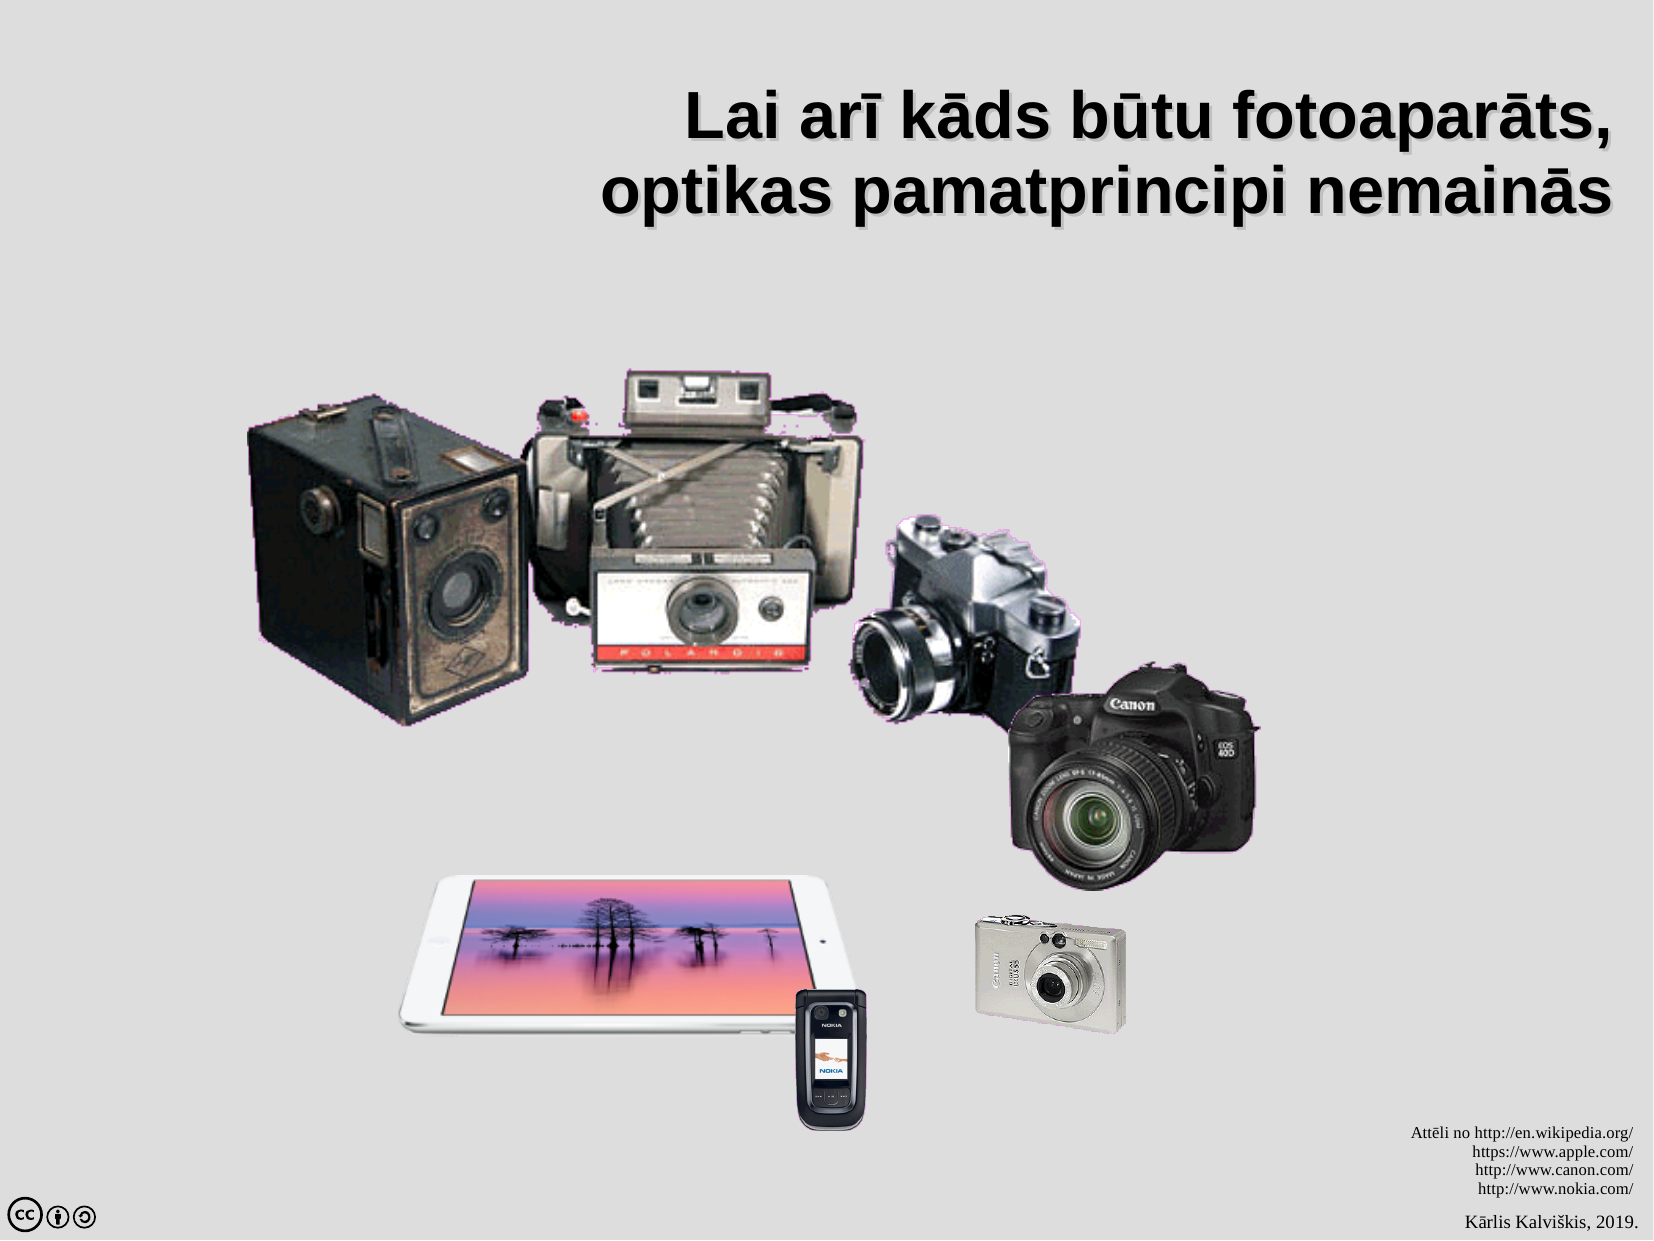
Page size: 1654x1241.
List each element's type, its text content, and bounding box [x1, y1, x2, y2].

picture [247, 342, 1261, 891]
text_box Attēli no http://en.wikipedia.org/ https://www.apple.com/ http://www.canon.com/ http://www.nokia.com/ [1396, 1116, 1649, 1206]
picture [397, 875, 867, 1131]
title Lai arī kāds būtu fotoaparāts, optikas pamatprincipi nemainās [42, 49, 1615, 257]
picture [975, 915, 1126, 1034]
